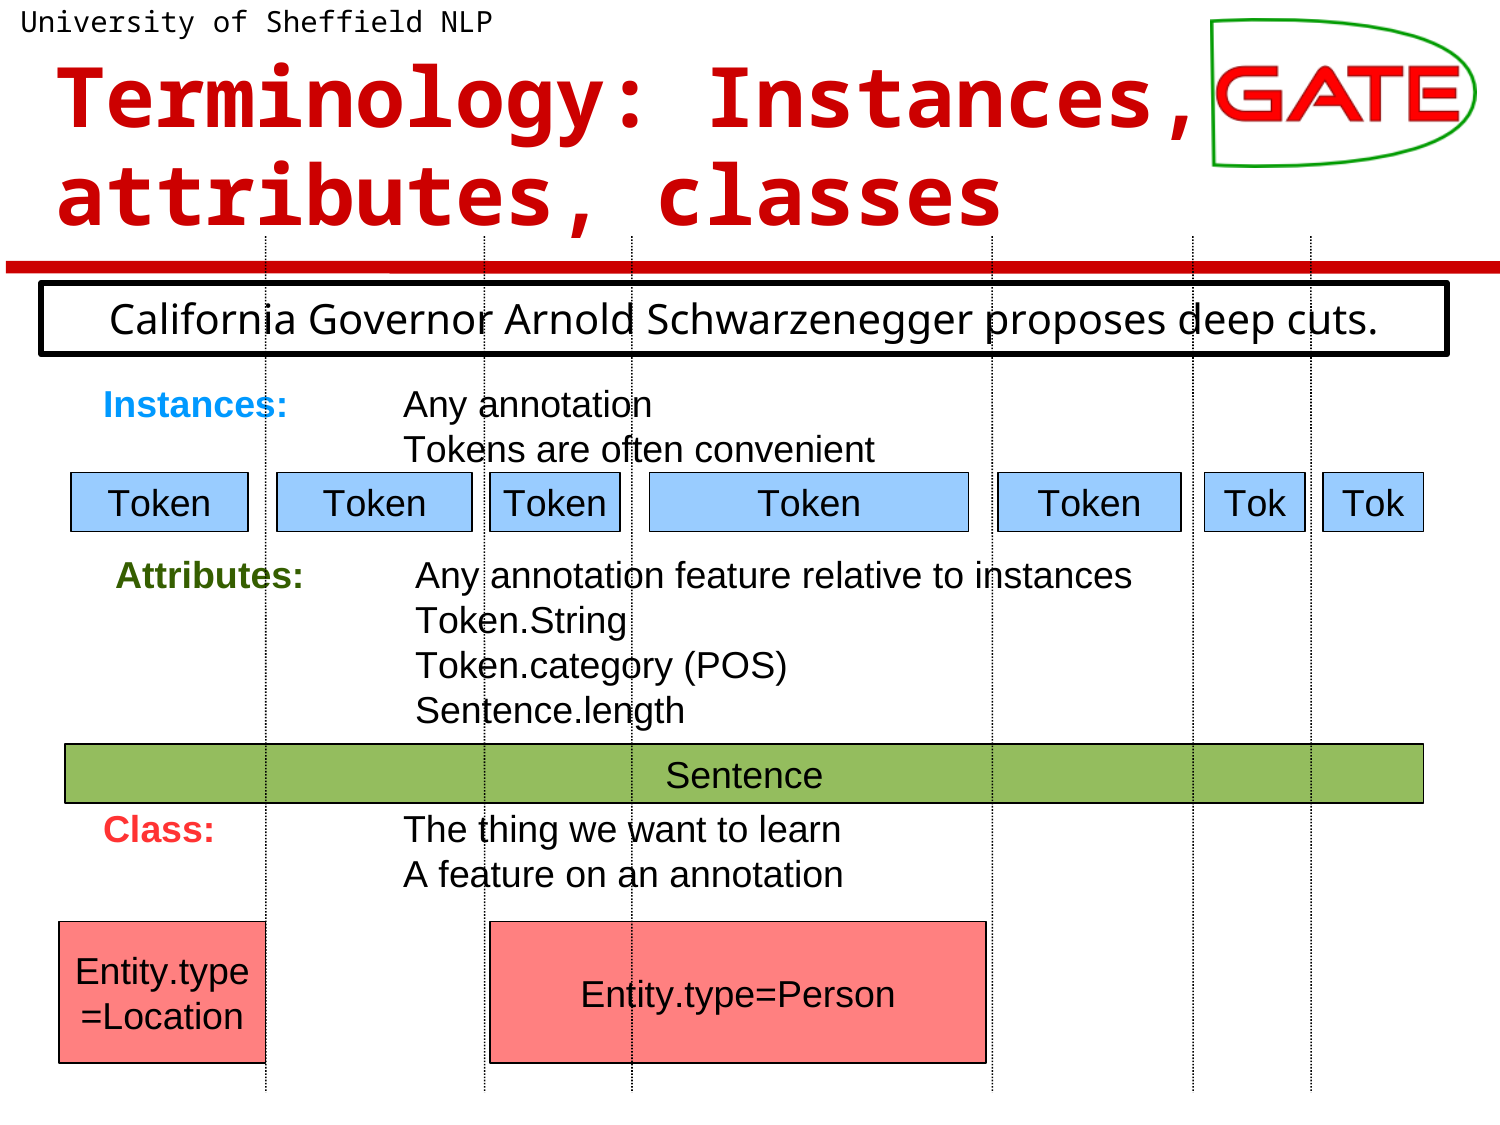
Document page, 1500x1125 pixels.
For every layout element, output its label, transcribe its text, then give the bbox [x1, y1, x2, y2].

text_box Token [70, 472, 248, 532]
text_box Entity.type =Location [59, 921, 266, 1063]
text_box Token [490, 478, 620, 532]
text_box Attributes: Any annotation feature relative to instances Token.String Token.category (POS) Sentence.length [100, 543, 1421, 739]
text_box Token [277, 472, 473, 532]
text_box California Governor Arnold Schwarzenegger proposes deep cuts. [41, 282, 1447, 355]
text_box Class: The thing we want to learn A feature on an annotation [88, 804, 1004, 903]
picture [1210, 18, 1477, 168]
text_box Entity.type=Person [490, 921, 987, 1063]
text_box Tok [1204, 472, 1306, 532]
text_box Token [997, 472, 1181, 532]
text_box Sentence [65, 743, 1424, 804]
text_box Token [649, 478, 969, 532]
text_box Instances: Any annotation Tokens are often convenient [88, 372, 1026, 478]
text_box Tok [1322, 472, 1424, 532]
title Terminology: Instances, attributes, classes [41, 30, 1392, 262]
